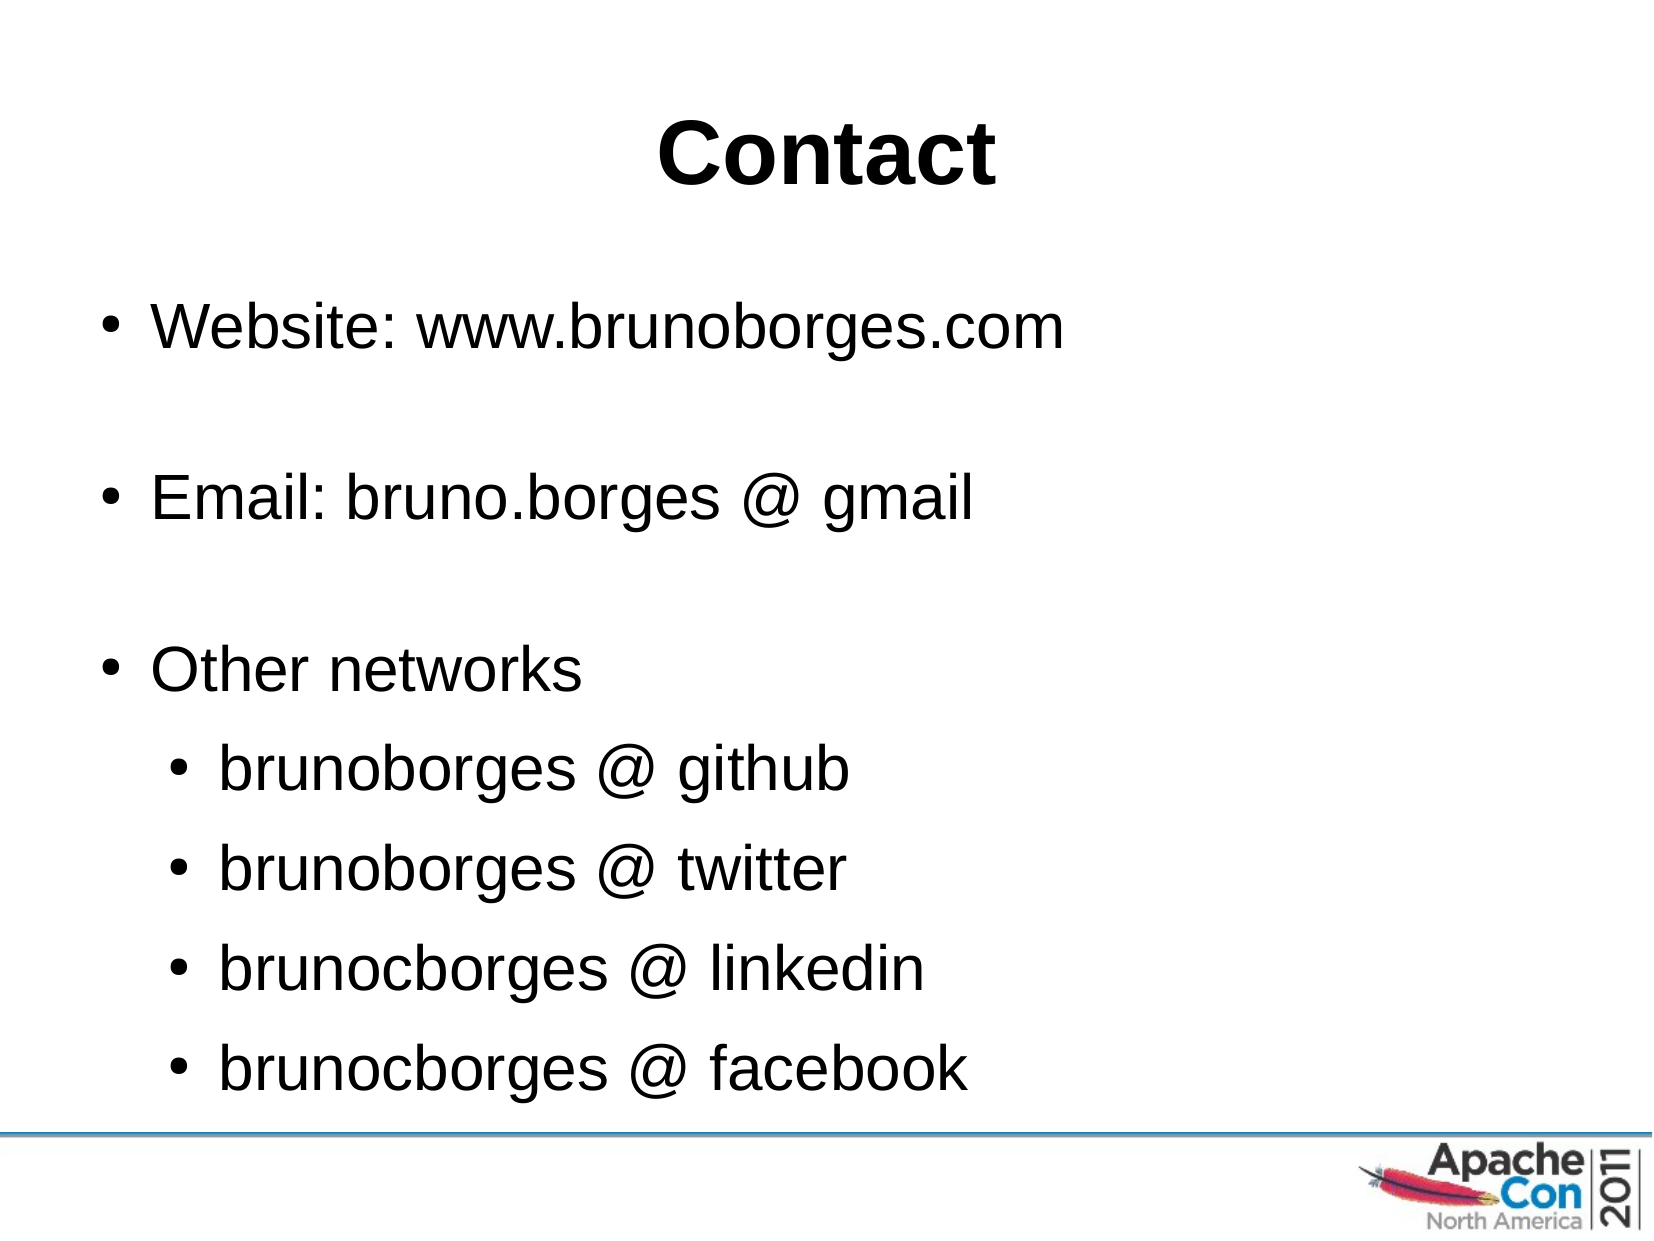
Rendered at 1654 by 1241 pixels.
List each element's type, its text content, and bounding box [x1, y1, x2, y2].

picture [0, 1132, 1653, 1239]
title Contact [82, 49, 1571, 257]
list Website: www.brunoborges.com Email: bruno.borges @ gmail Other networks brunoborges @ github brunoborges @ twitter brunocborges @ linkedin brunocborges @ facebook [82, 290, 1571, 1109]
